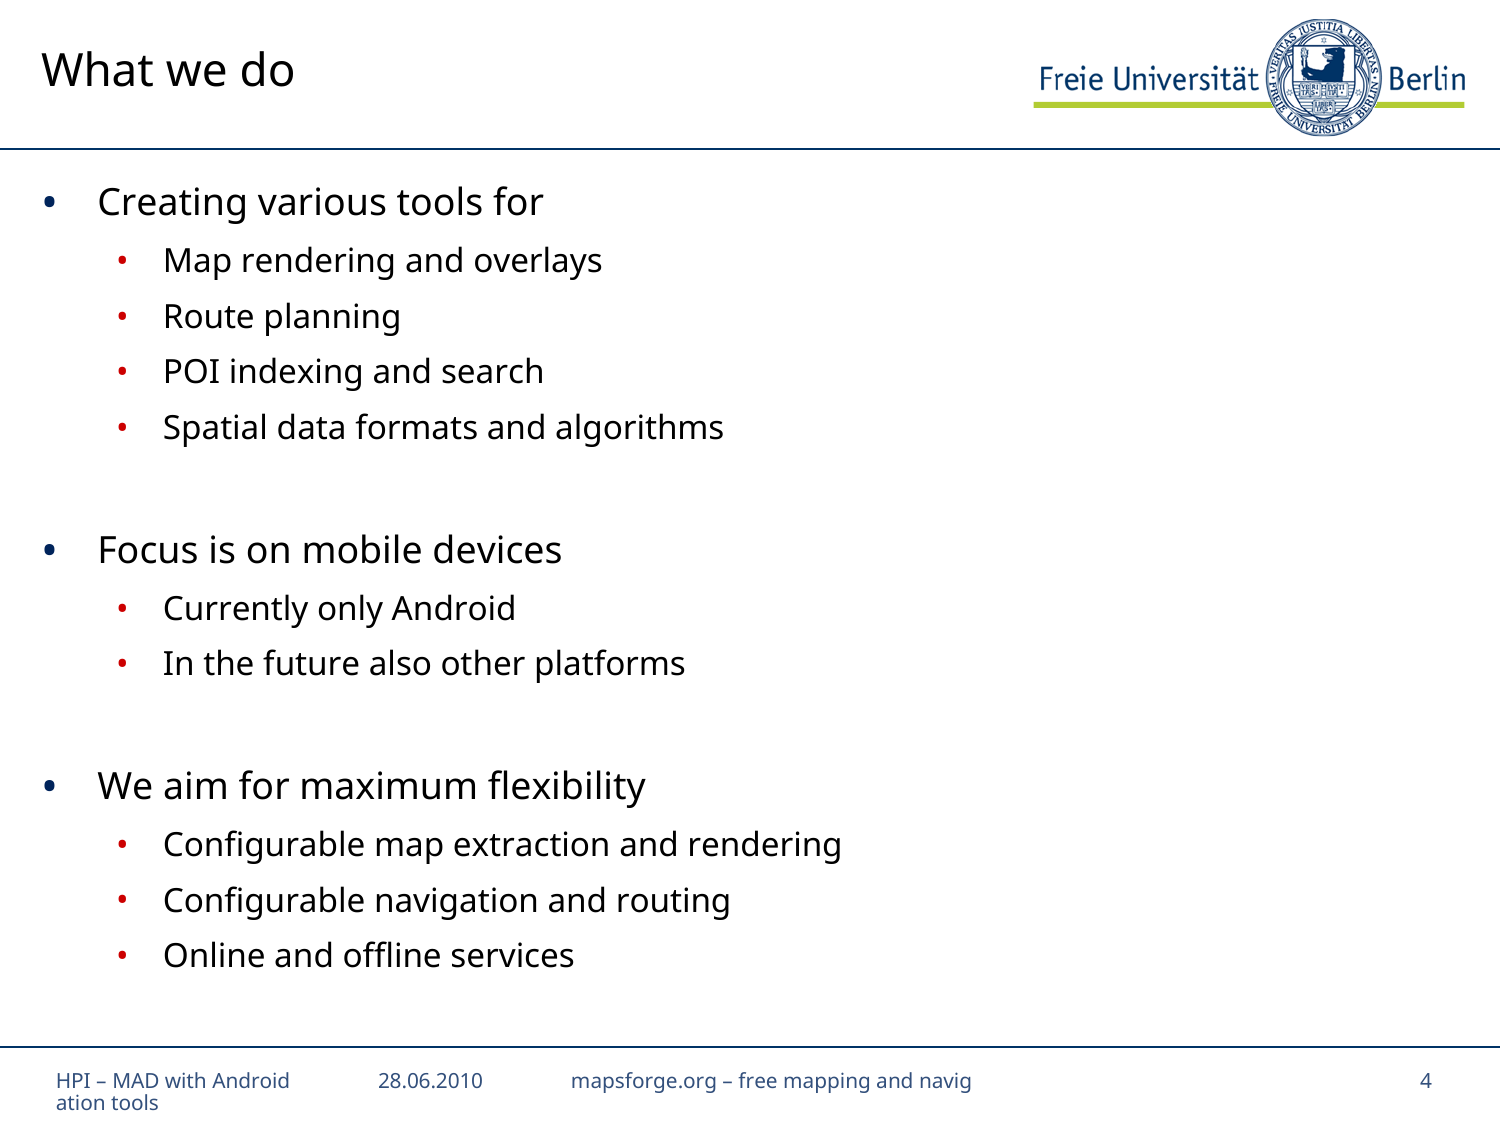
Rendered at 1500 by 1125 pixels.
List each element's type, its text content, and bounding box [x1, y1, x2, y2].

list Creating various tools for Map rendering and overlays Route planning POI indexing and search Spatial data formats and algorithms Focus is on mobile devices Currently only Android In the future also other platforms We aim for maximum flexibility Configurable map extraction and rendering Configurable navigation and routing Online and offline services [41, 175, 1447, 919]
picture [1033, 19, 1470, 137]
title What we do [41, 0, 1016, 138]
